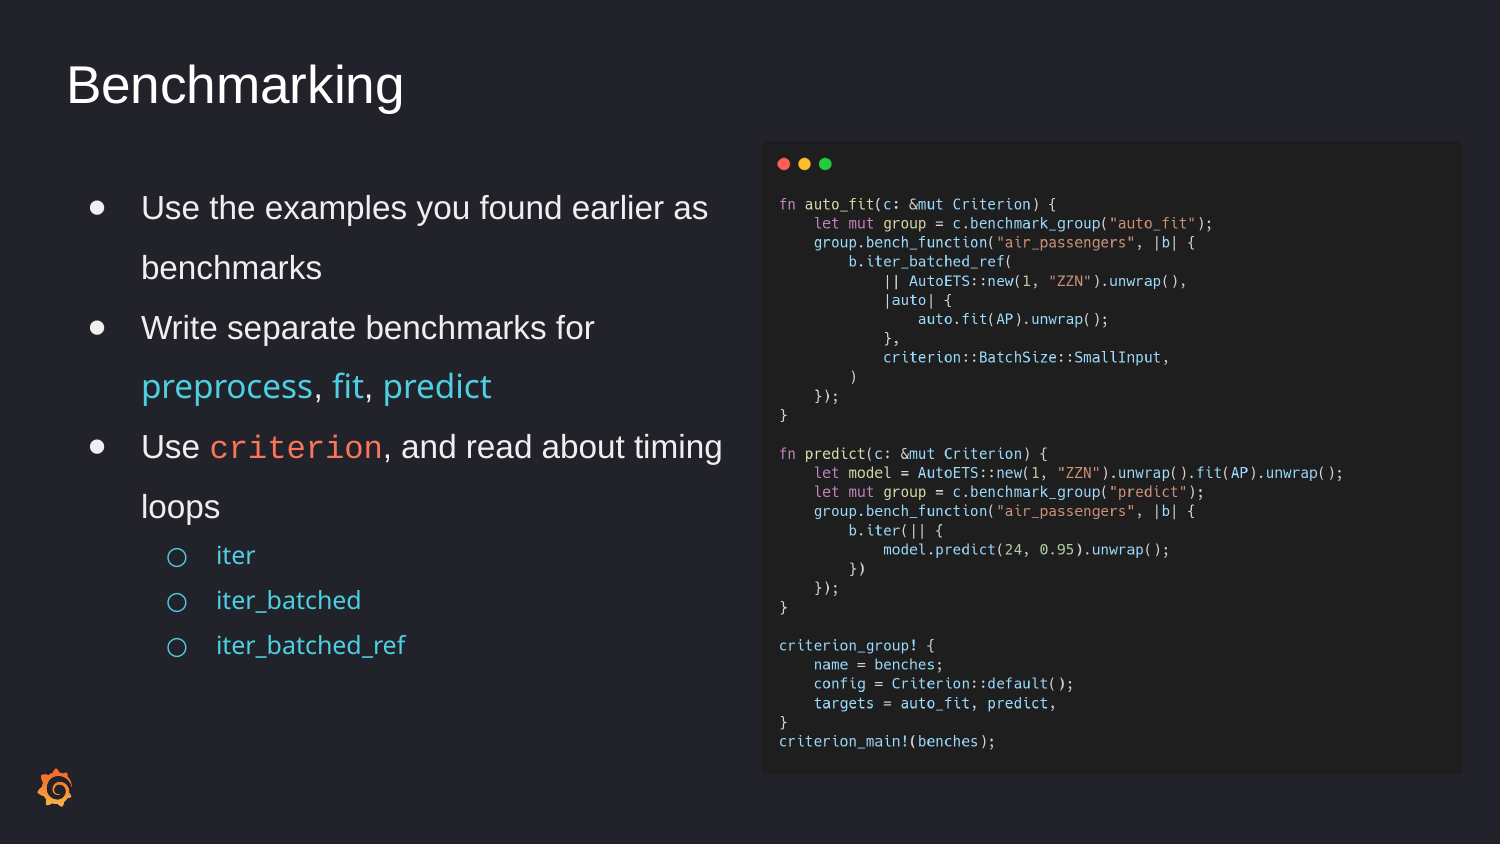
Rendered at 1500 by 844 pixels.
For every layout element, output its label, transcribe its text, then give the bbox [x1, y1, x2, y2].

title Benchmarking [51, 35, 1449, 130]
picture [762, 141, 1463, 774]
picture [37, 768, 72, 807]
list Use the examples you found earlier as benchmarks Write separate benchmarks for preprocess, fit, predict Use criterion, and read about timing loops iter iter_batched iter_batched_ref [51, 151, 750, 699]
